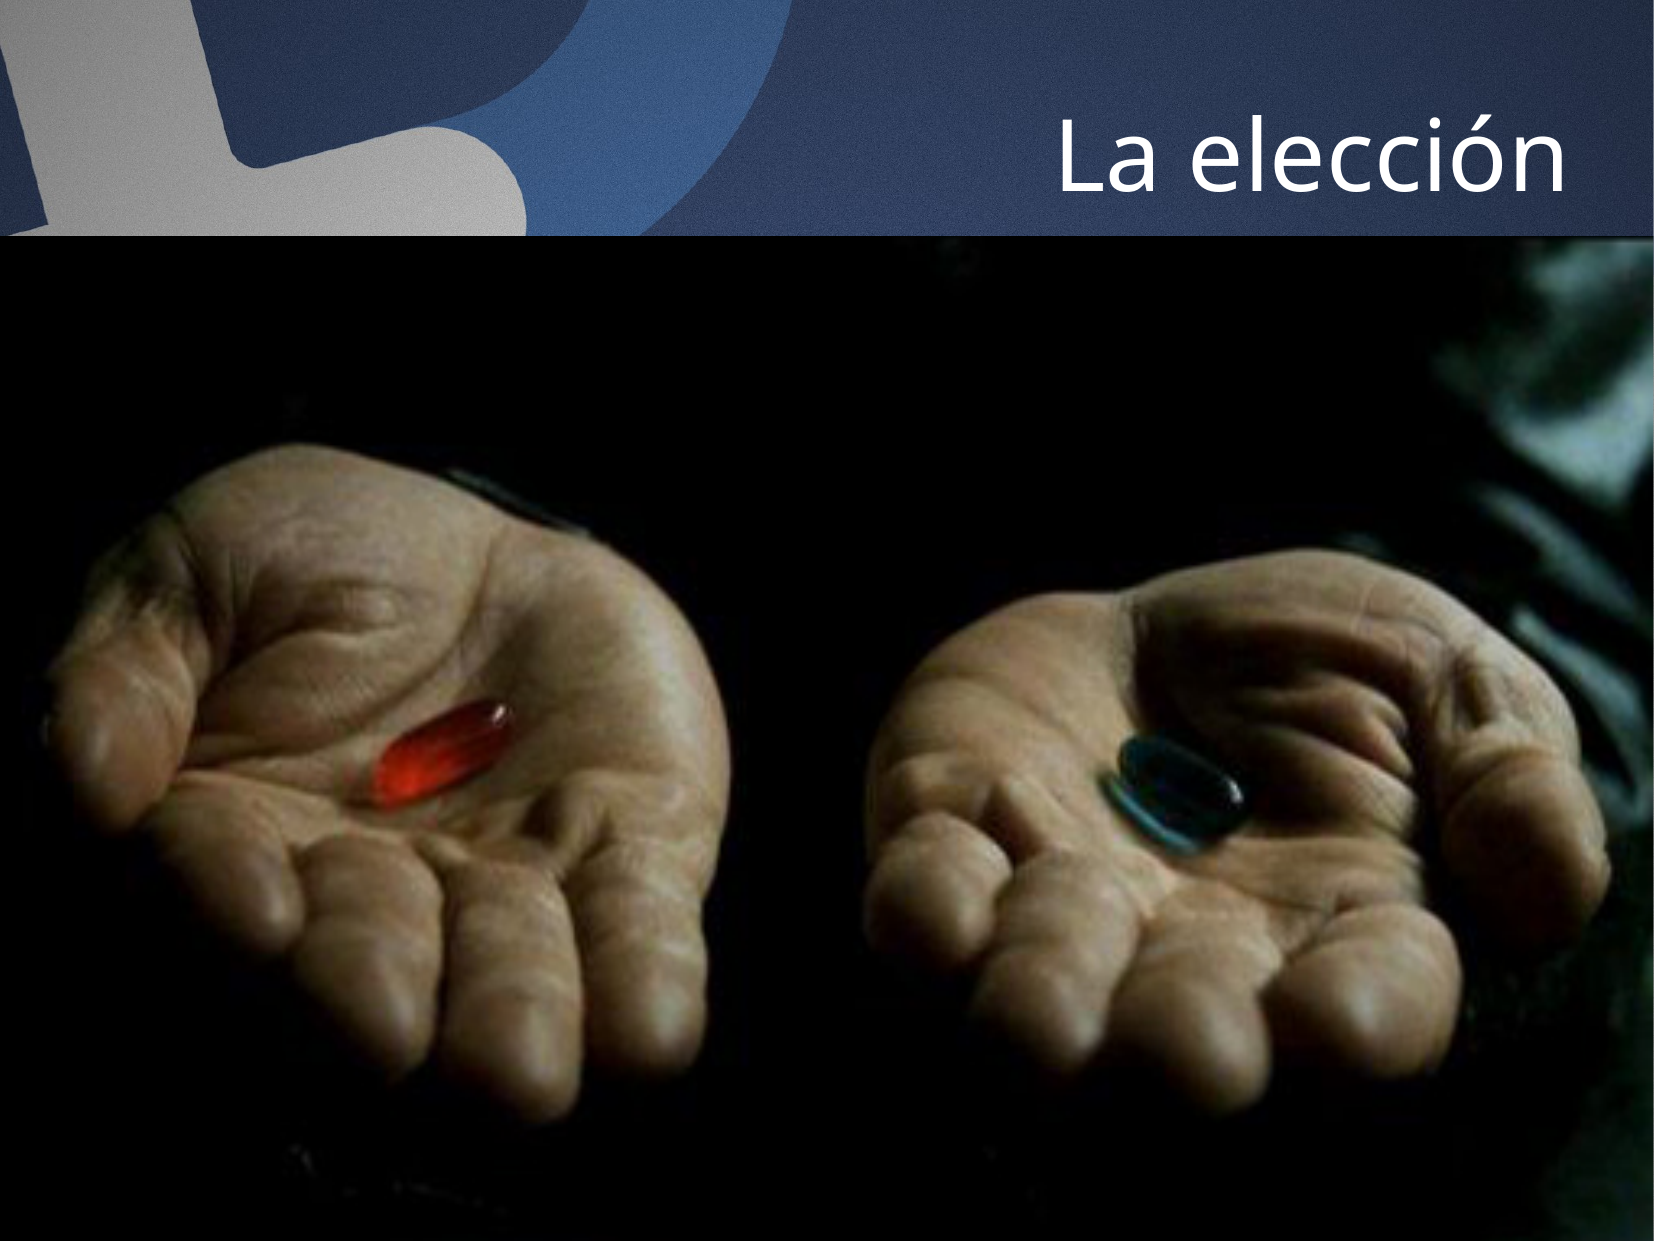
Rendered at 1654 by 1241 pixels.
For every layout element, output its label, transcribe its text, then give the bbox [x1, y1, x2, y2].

title La elección [82, 49, 1571, 236]
picture [0, 0, 1654, 1241]
